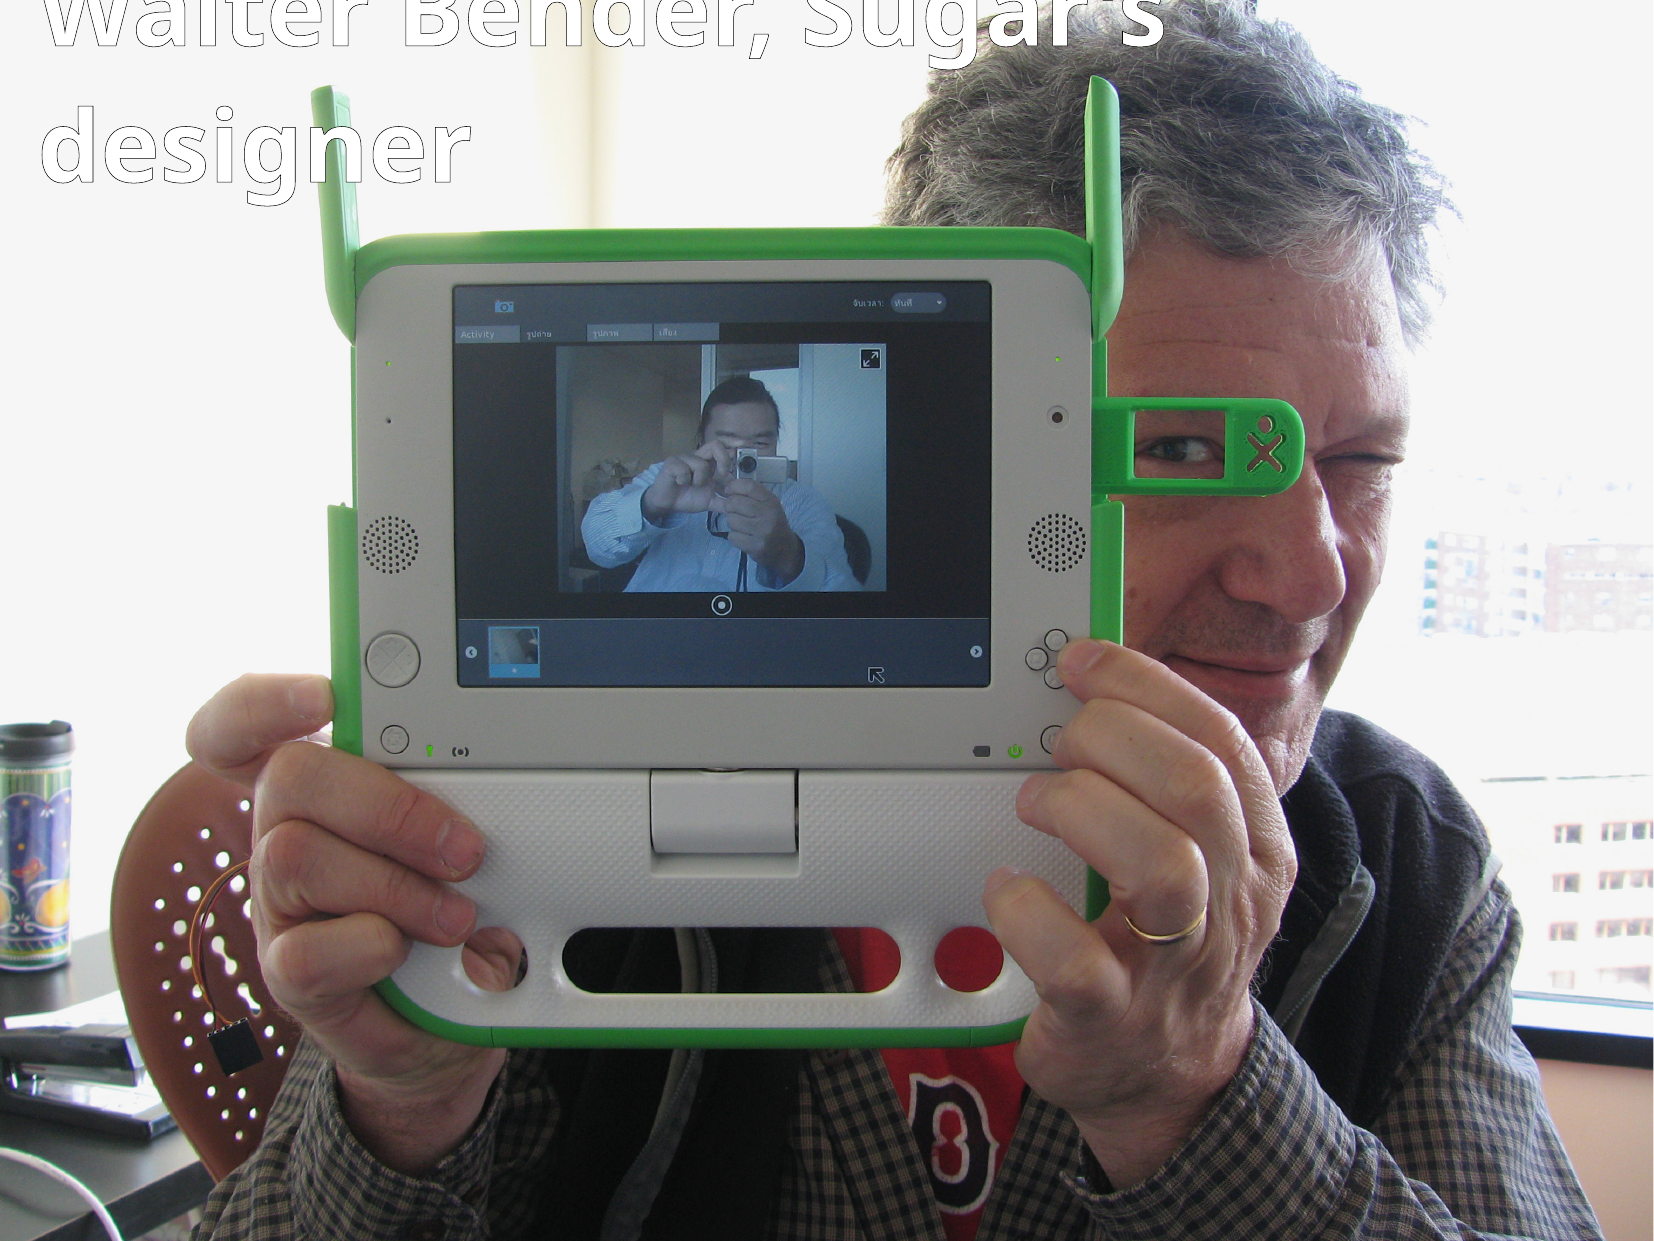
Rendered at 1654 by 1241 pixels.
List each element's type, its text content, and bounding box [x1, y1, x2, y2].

title Walter Bender, Sugar's designer [37, 0, 1613, 192]
picture [0, 0, 1654, 1241]
